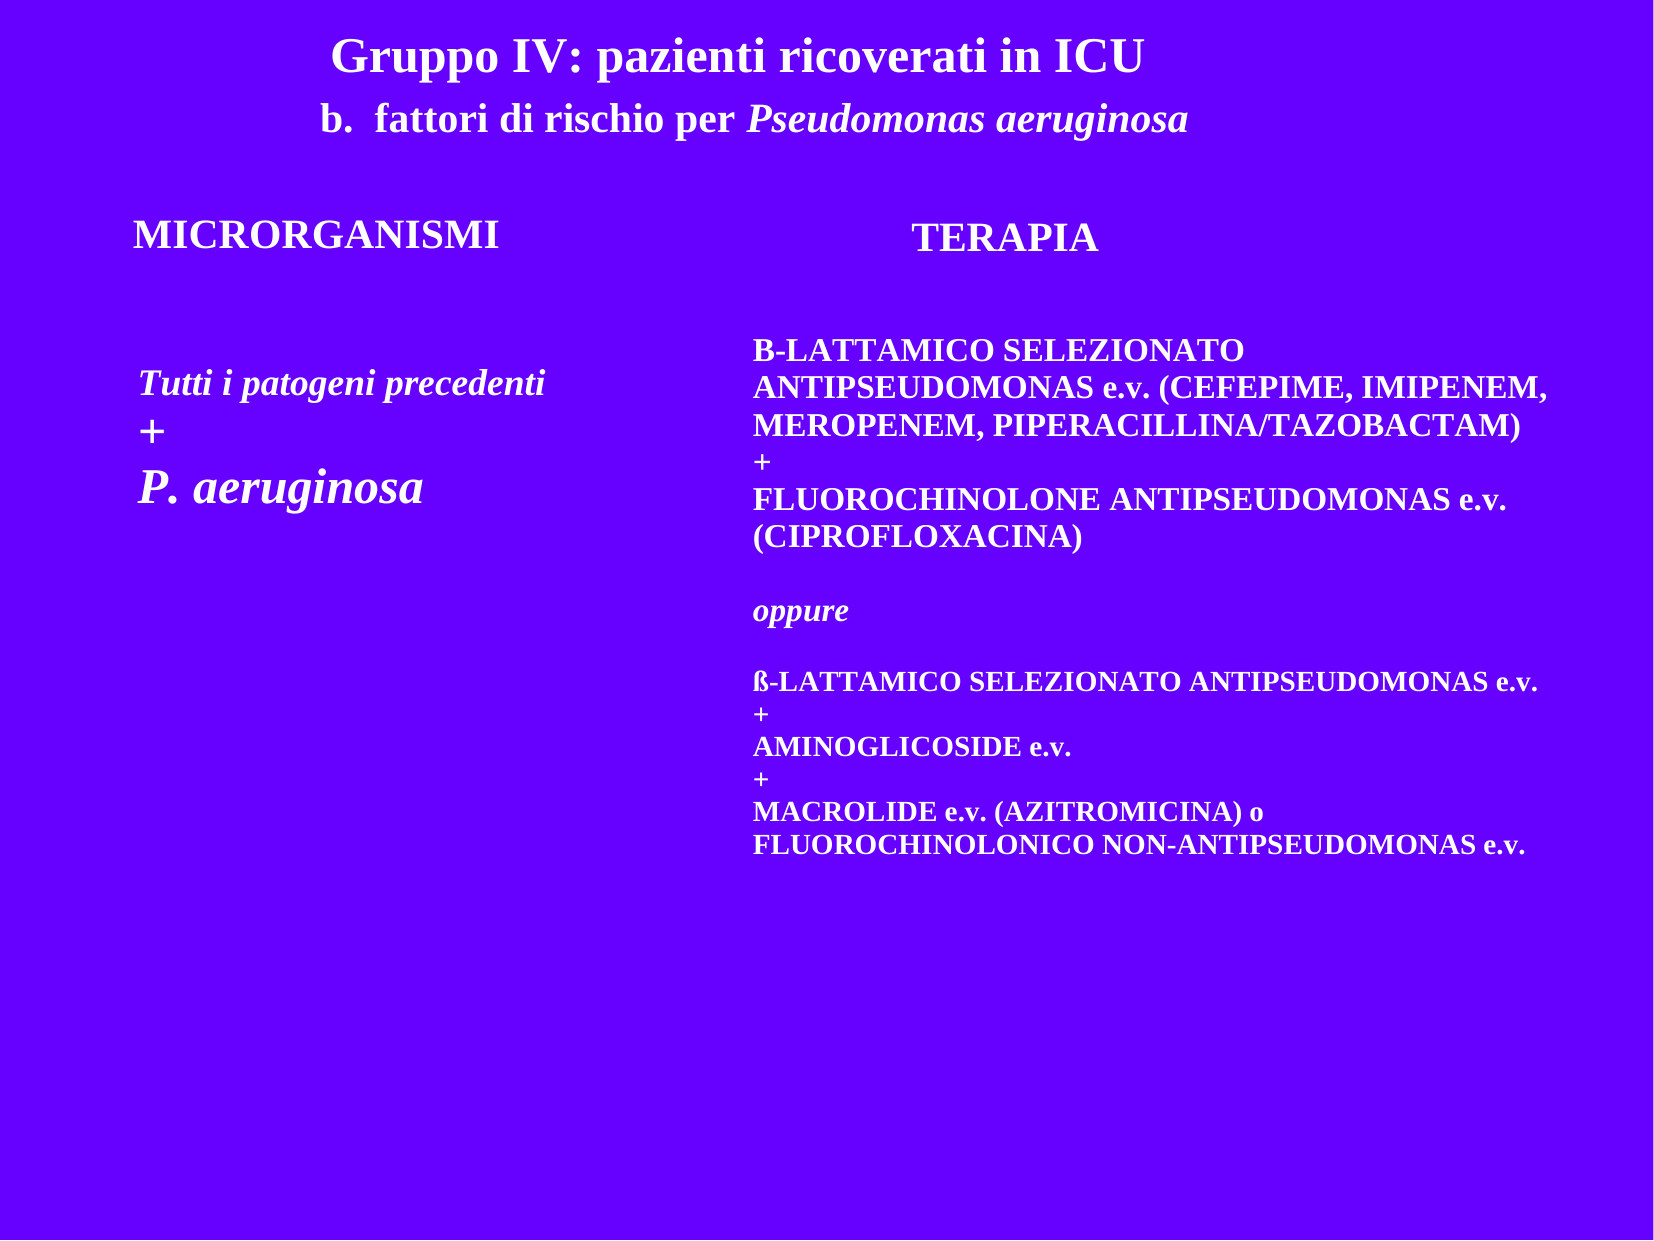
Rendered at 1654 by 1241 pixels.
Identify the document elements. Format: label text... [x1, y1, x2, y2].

text_box B-LATTAMICO SELEZIONATO ANTIPSEUDOMONAS e.v. (CEFEPIME, IMIPENEM, MEROPENEM, PIPERACILLINA/TAZOBACTAM) + FLUOROCHINOLONE ANTIPSEUDOMONAS e.v. (CIPROFLOXACINA) oppure ß-LATTAMICO SELEZIONATO ANTIPSEUDOMONAS e.v. + AMINOGLICOSIDE e.v. + MACROLIDE e.v. (AZITROMICINA) o FLUOROCHINOLONICO NON-ANTIPSEUDOMONAS e.v. [738, 324, 1571, 827]
text_box MICRORGANISMI [118, 204, 516, 266]
text_box TERAPIA [885, 206, 1123, 296]
text_box Tutti i patogeni precedenti + P. aeruginosa [122, 354, 562, 523]
text_box b. fattori di rischio per Pseudomonas aeruginosa [305, 88, 1300, 151]
text_box Gruppo IV: pazienti ricoverati in ICU [329, 23, 1288, 85]
